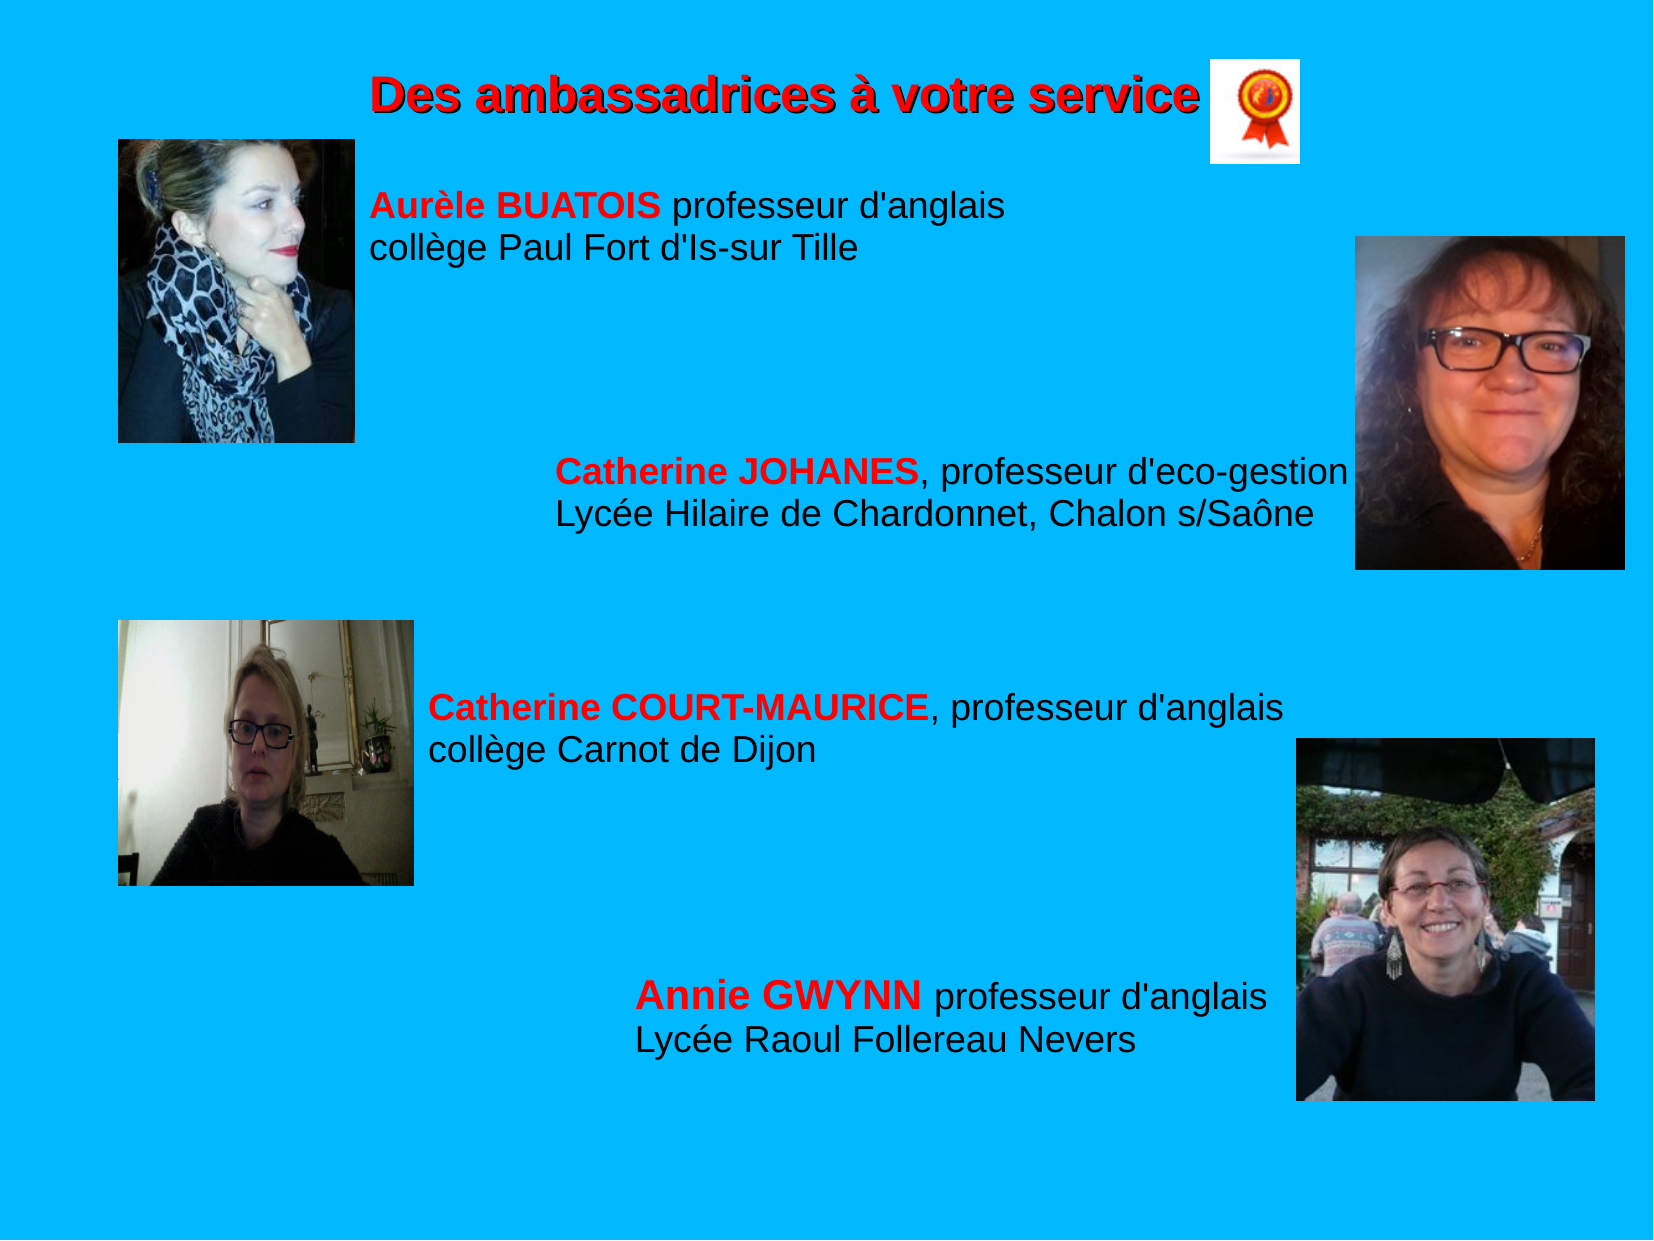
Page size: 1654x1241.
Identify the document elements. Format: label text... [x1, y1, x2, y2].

text_box Annie GWYNN professeur d'anglais Lycée Raoul Follereau Nevers [620, 964, 1283, 1069]
text_box Catherine COURT-MAURICE, professeur d'anglais collège Carnot de Dijon [413, 679, 1309, 780]
text_box Catherine JOHANES, professeur d'eco-gestion Lycée Hilaire de Chardonnet, Chalon s/Saône [540, 442, 1363, 544]
text_box Aurèle BUATOIS professeur d'anglais collège Paul Fort d'Is-sur Tille [354, 177, 1241, 278]
picture [119, 140, 354, 442]
picture [1297, 739, 1594, 1100]
picture [1211, 60, 1299, 163]
picture [119, 621, 413, 885]
picture [1356, 237, 1624, 569]
text_box Des ambassadrices à votre service [354, 59, 1210, 148]
